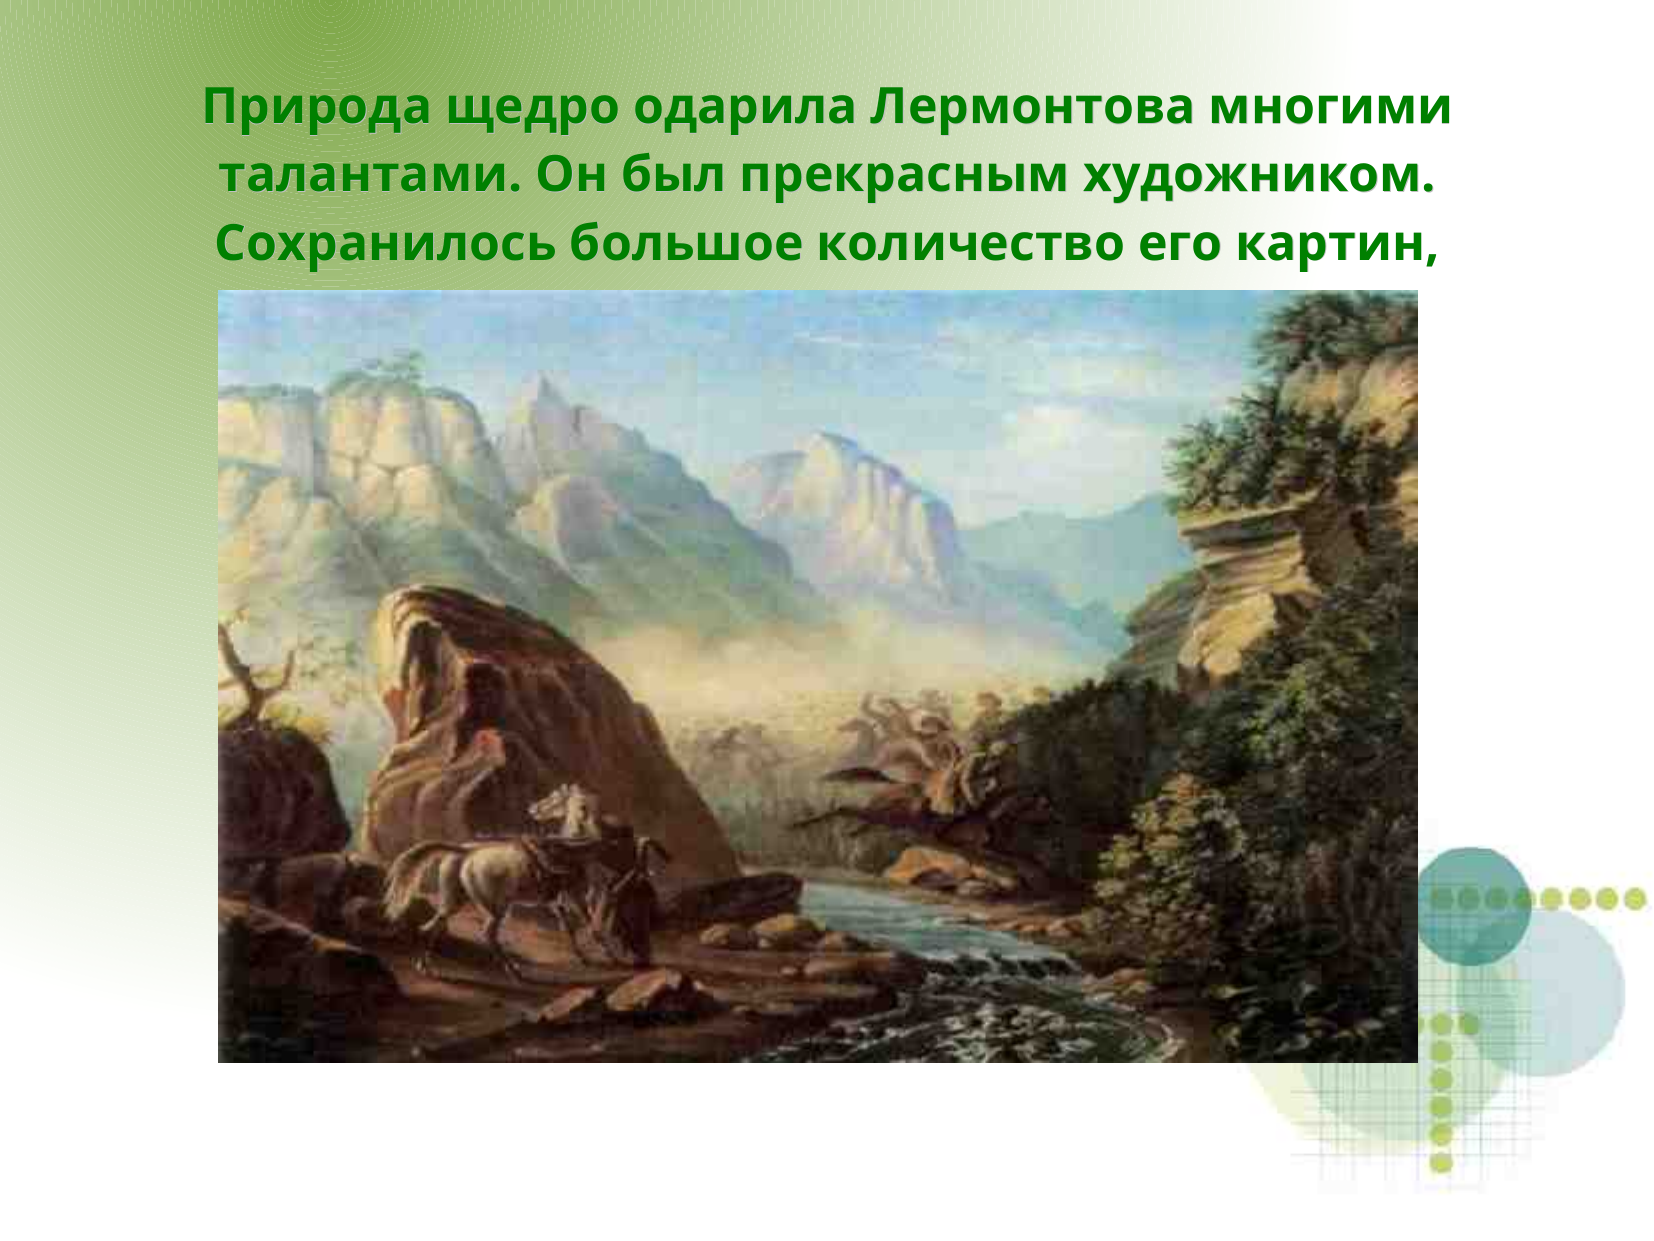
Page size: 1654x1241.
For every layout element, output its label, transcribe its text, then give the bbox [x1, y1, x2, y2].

title Природа щедро одарила Лермонтова многими талантами. Он был прекрасным художником. Сохранилось большое количество его картин, посвящённых Кавказу. [121, 85, 1534, 328]
picture [218, 290, 1654, 1211]
